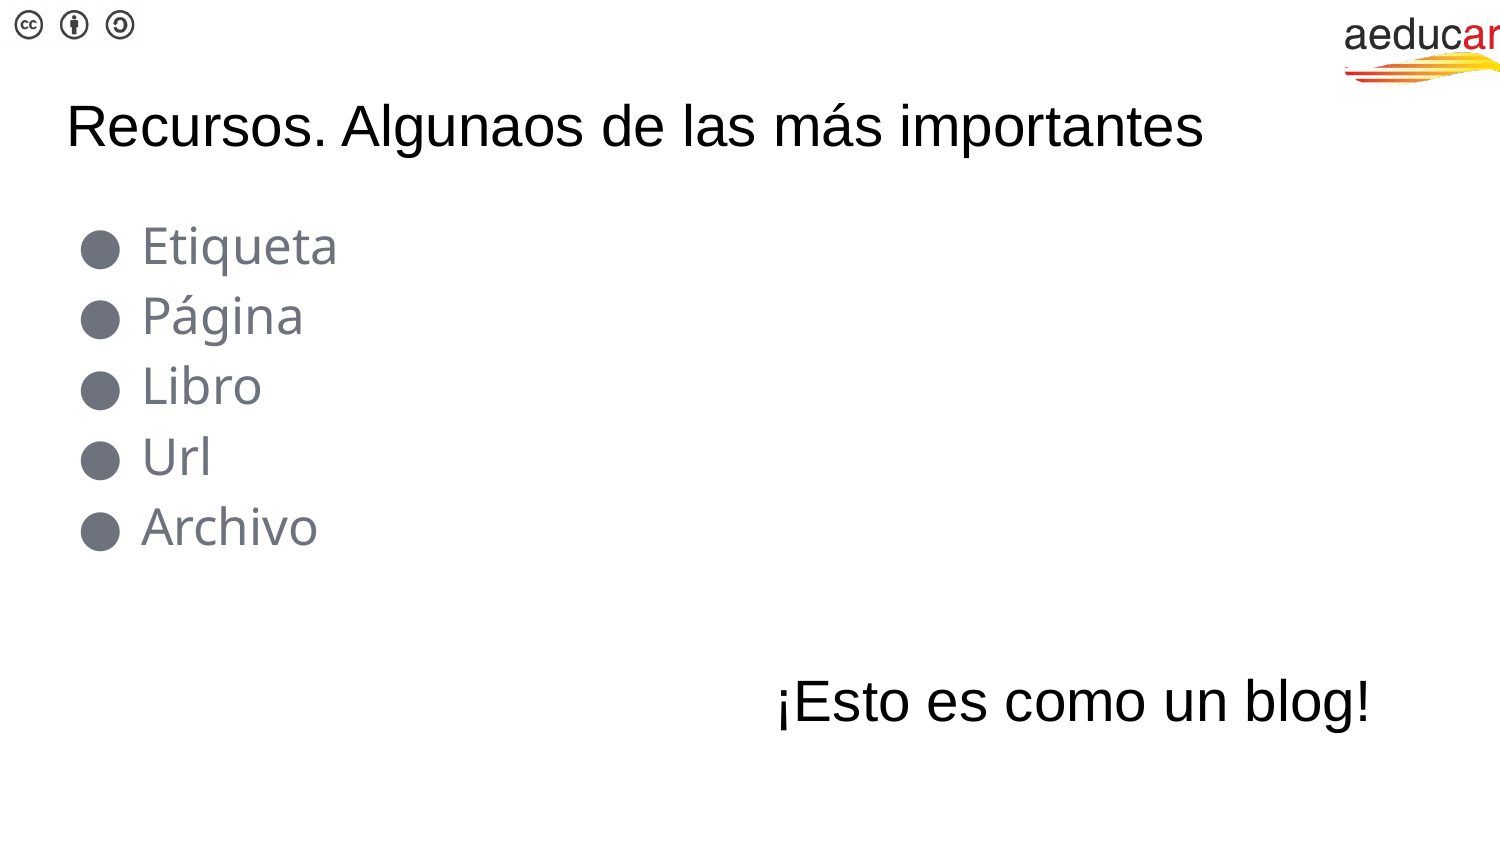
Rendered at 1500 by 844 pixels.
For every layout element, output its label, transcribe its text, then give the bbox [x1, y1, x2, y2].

title ¡Esto es como un blog! [759, 648, 1416, 743]
picture [0, 0, 146, 48]
list Etiqueta Página Libro Url Archivo [51, 189, 1207, 611]
title Recursos. Algunaos de las más importantes [51, 72, 1449, 167]
picture [1344, 0, 1500, 104]
